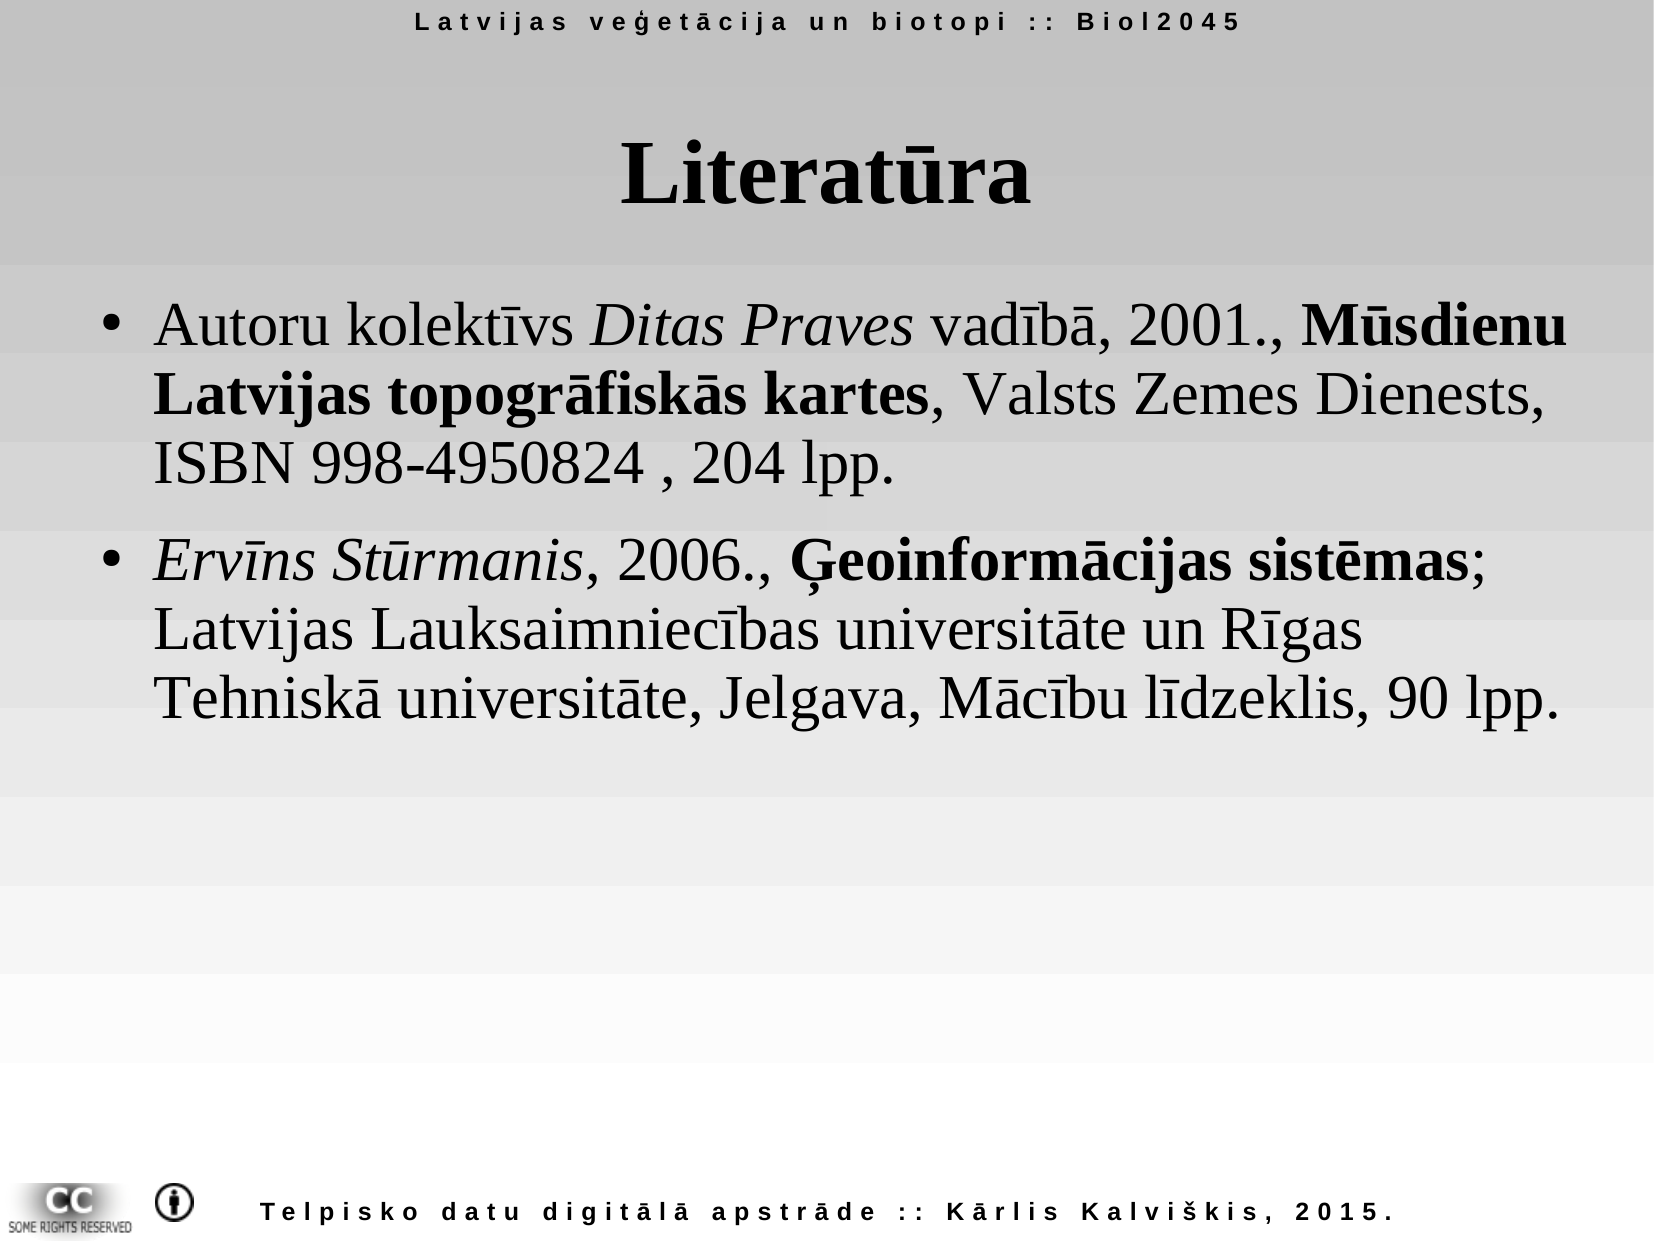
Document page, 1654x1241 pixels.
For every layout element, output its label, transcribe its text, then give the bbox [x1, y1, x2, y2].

list Autoru kolektīvs Ditas Praves vadībā, 2001., Mūsdienu Latvijas topogrāfiskās kartes, Valsts Zemes Dienests, ISBN 998-4950824 , 204 lpp. Ervīns Stūrmanis, 2006., Ģeoinformācijas sistēmas; Latvijas Lauksaimniecības universitāte un Rīgas Tehniskā universitāte, Jelgava, Mācību līdzeklis, 90 lpp. [82, 289, 1571, 1113]
title Literatūra [29, 49, 1625, 296]
picture [0, 0, 1654, 1241]
